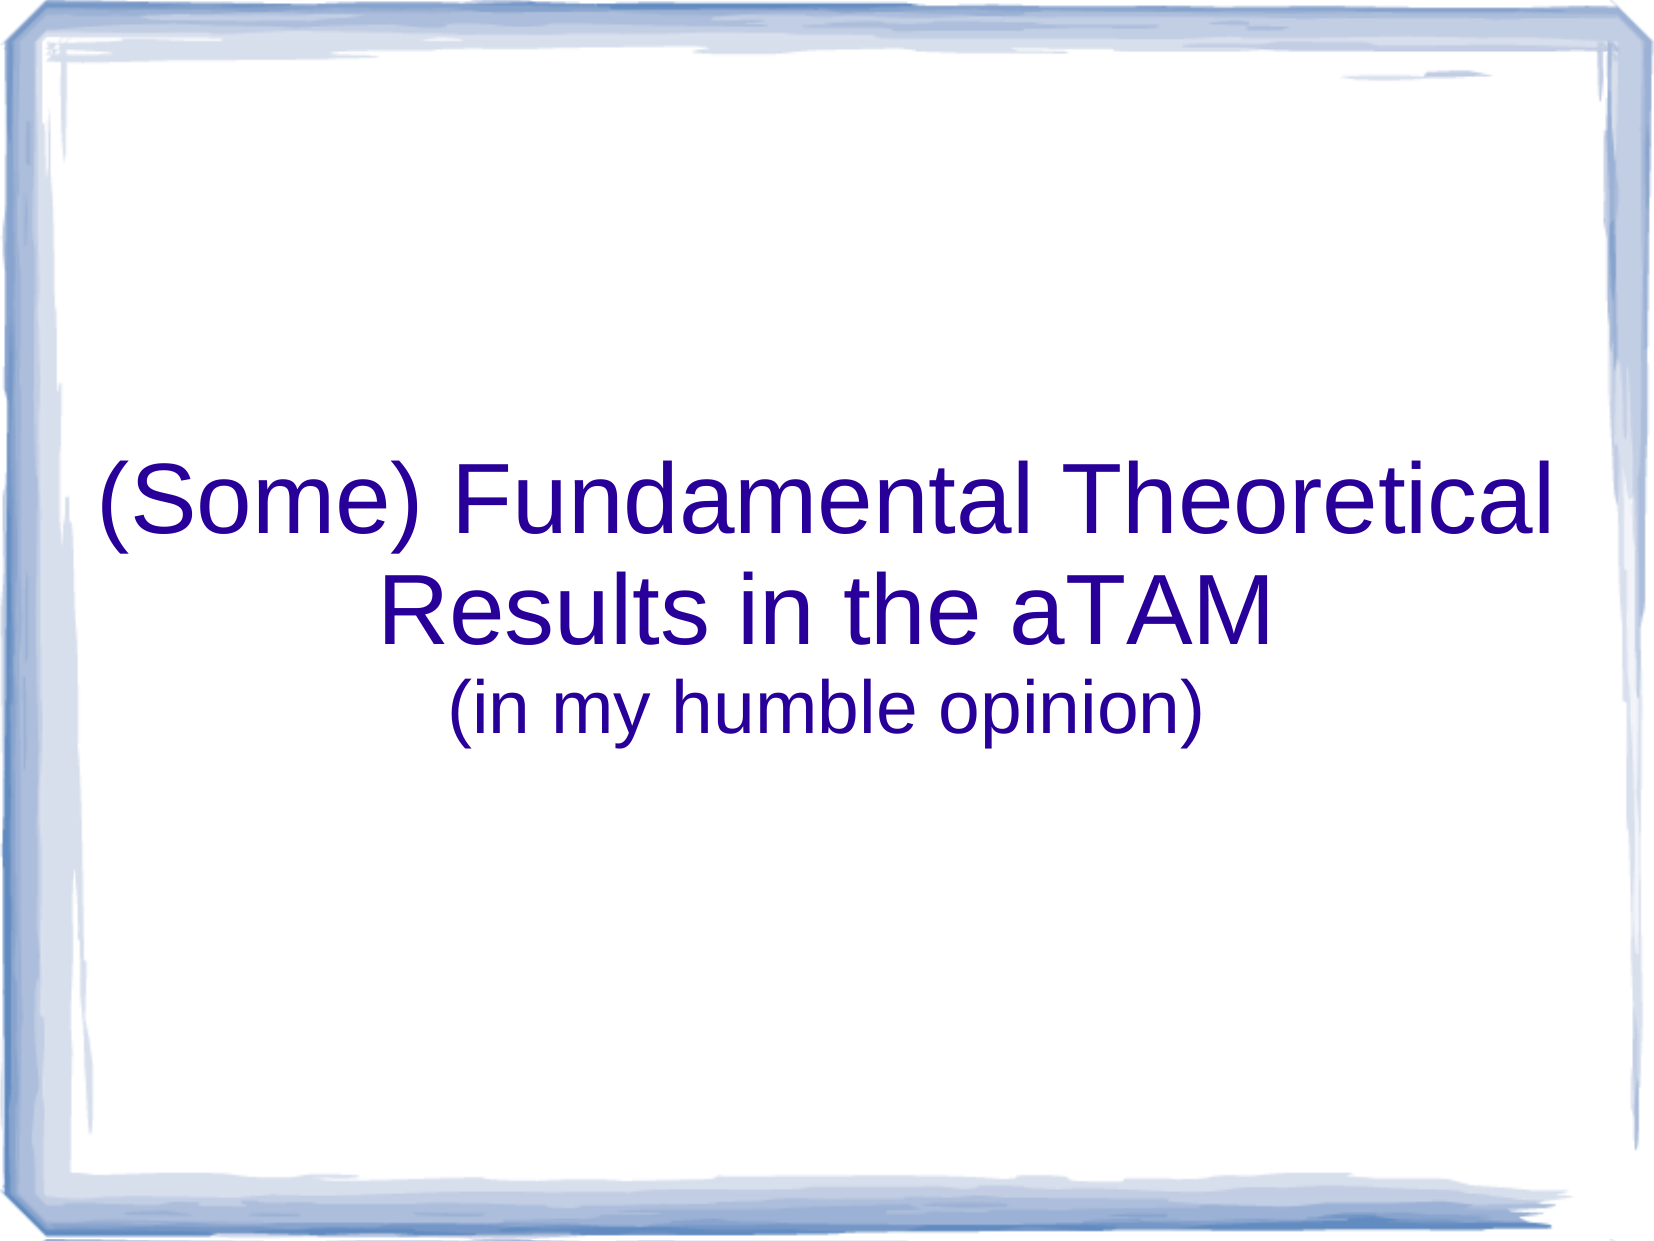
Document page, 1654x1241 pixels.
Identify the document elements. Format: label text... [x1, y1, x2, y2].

subtitle (Some) Fundamental Theoretical Results in the aTAM (in my humble opinion) [82, 49, 1571, 1144]
picture [0, 0, 1654, 1241]
